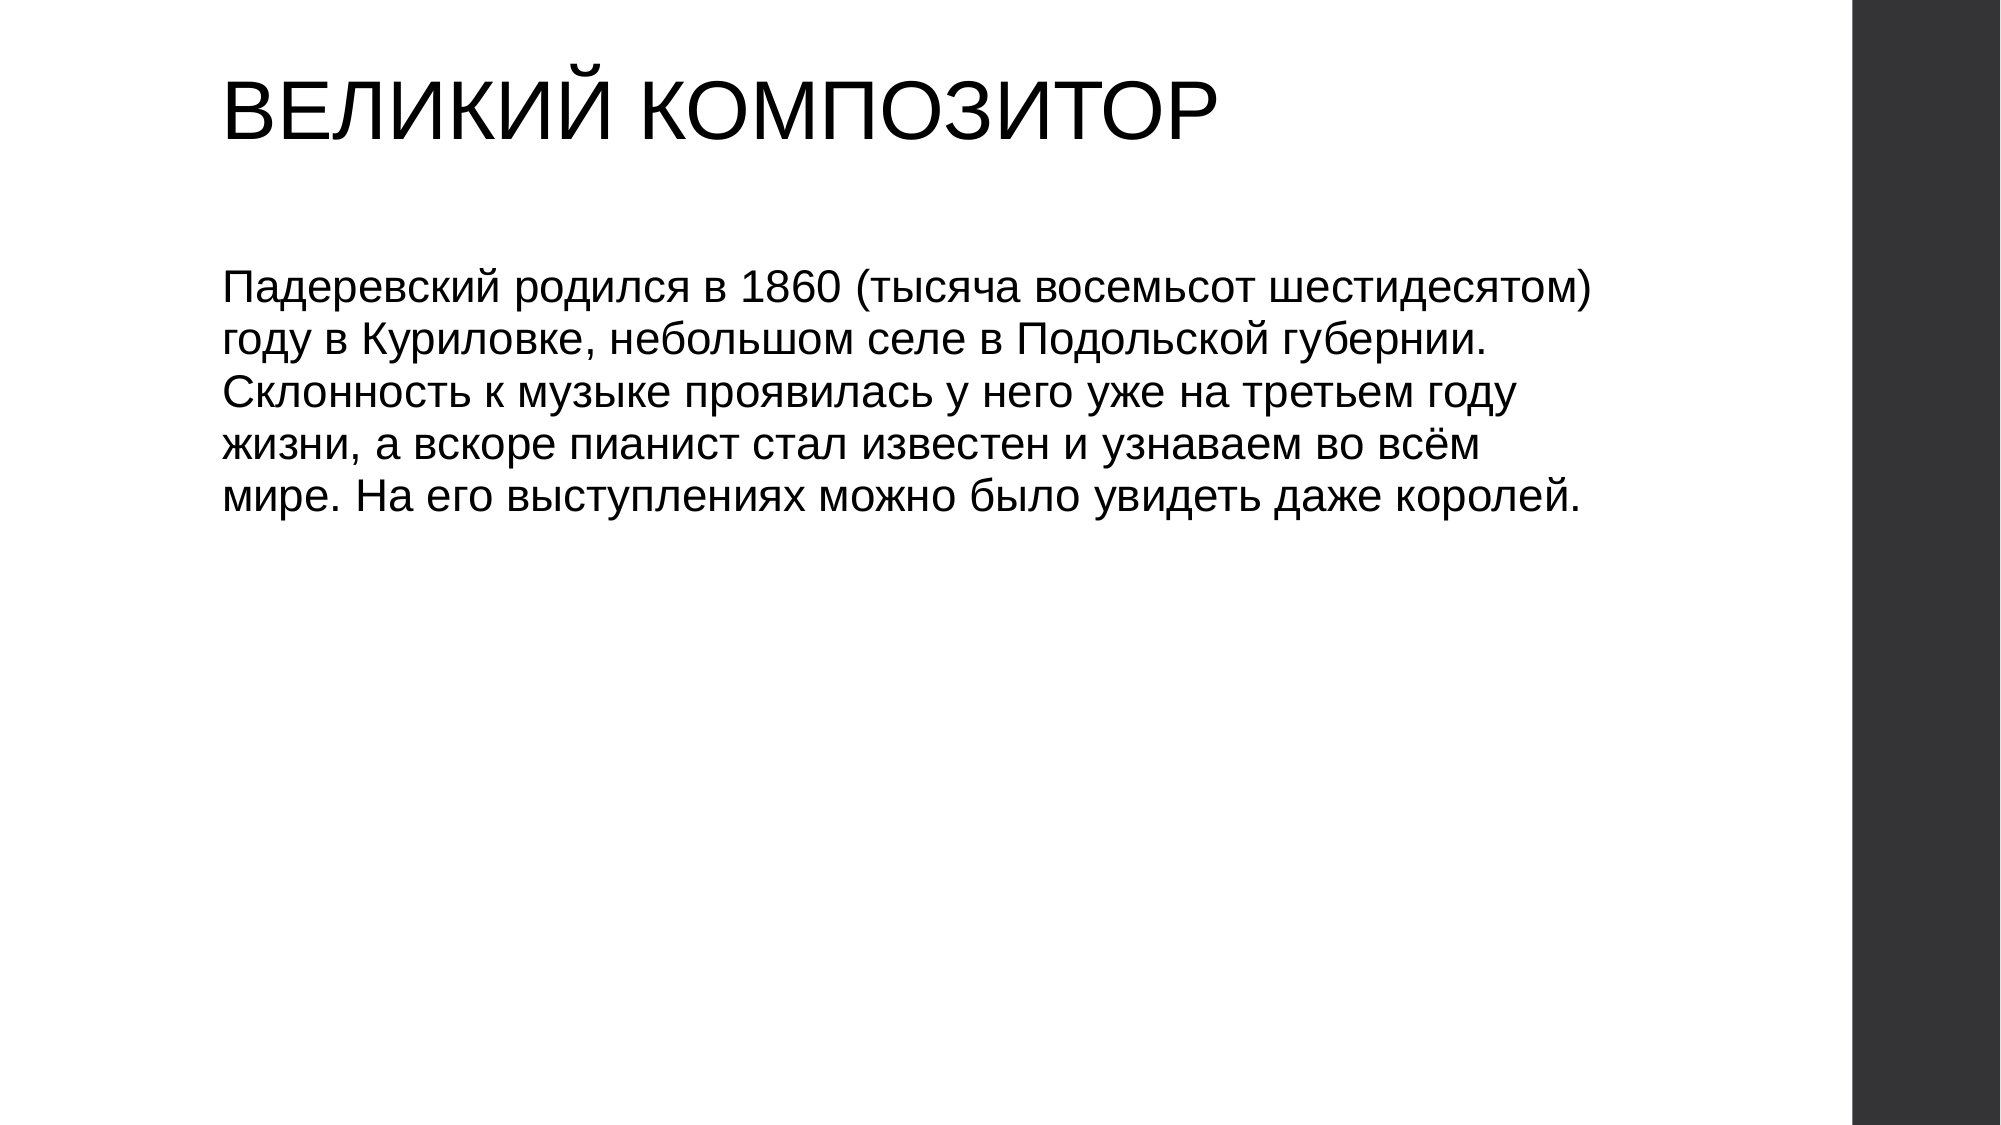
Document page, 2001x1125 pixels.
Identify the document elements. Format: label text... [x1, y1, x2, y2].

title ВЕЛИКИЙ КОМПОЗИТОР [206, 60, 1797, 157]
list Падеревский родился в 1860 (тысяча восемьсот шестидесятом) году в Куриловке, небольшом селе в Подольской губернии. Склонность к музыке проявилась у него уже на третьем году жизни, а вскоре пианист стал известен и узнаваем во всём мире. На его выступлениях можно было увидеть даже королей. [206, 168, 1617, 1014]
